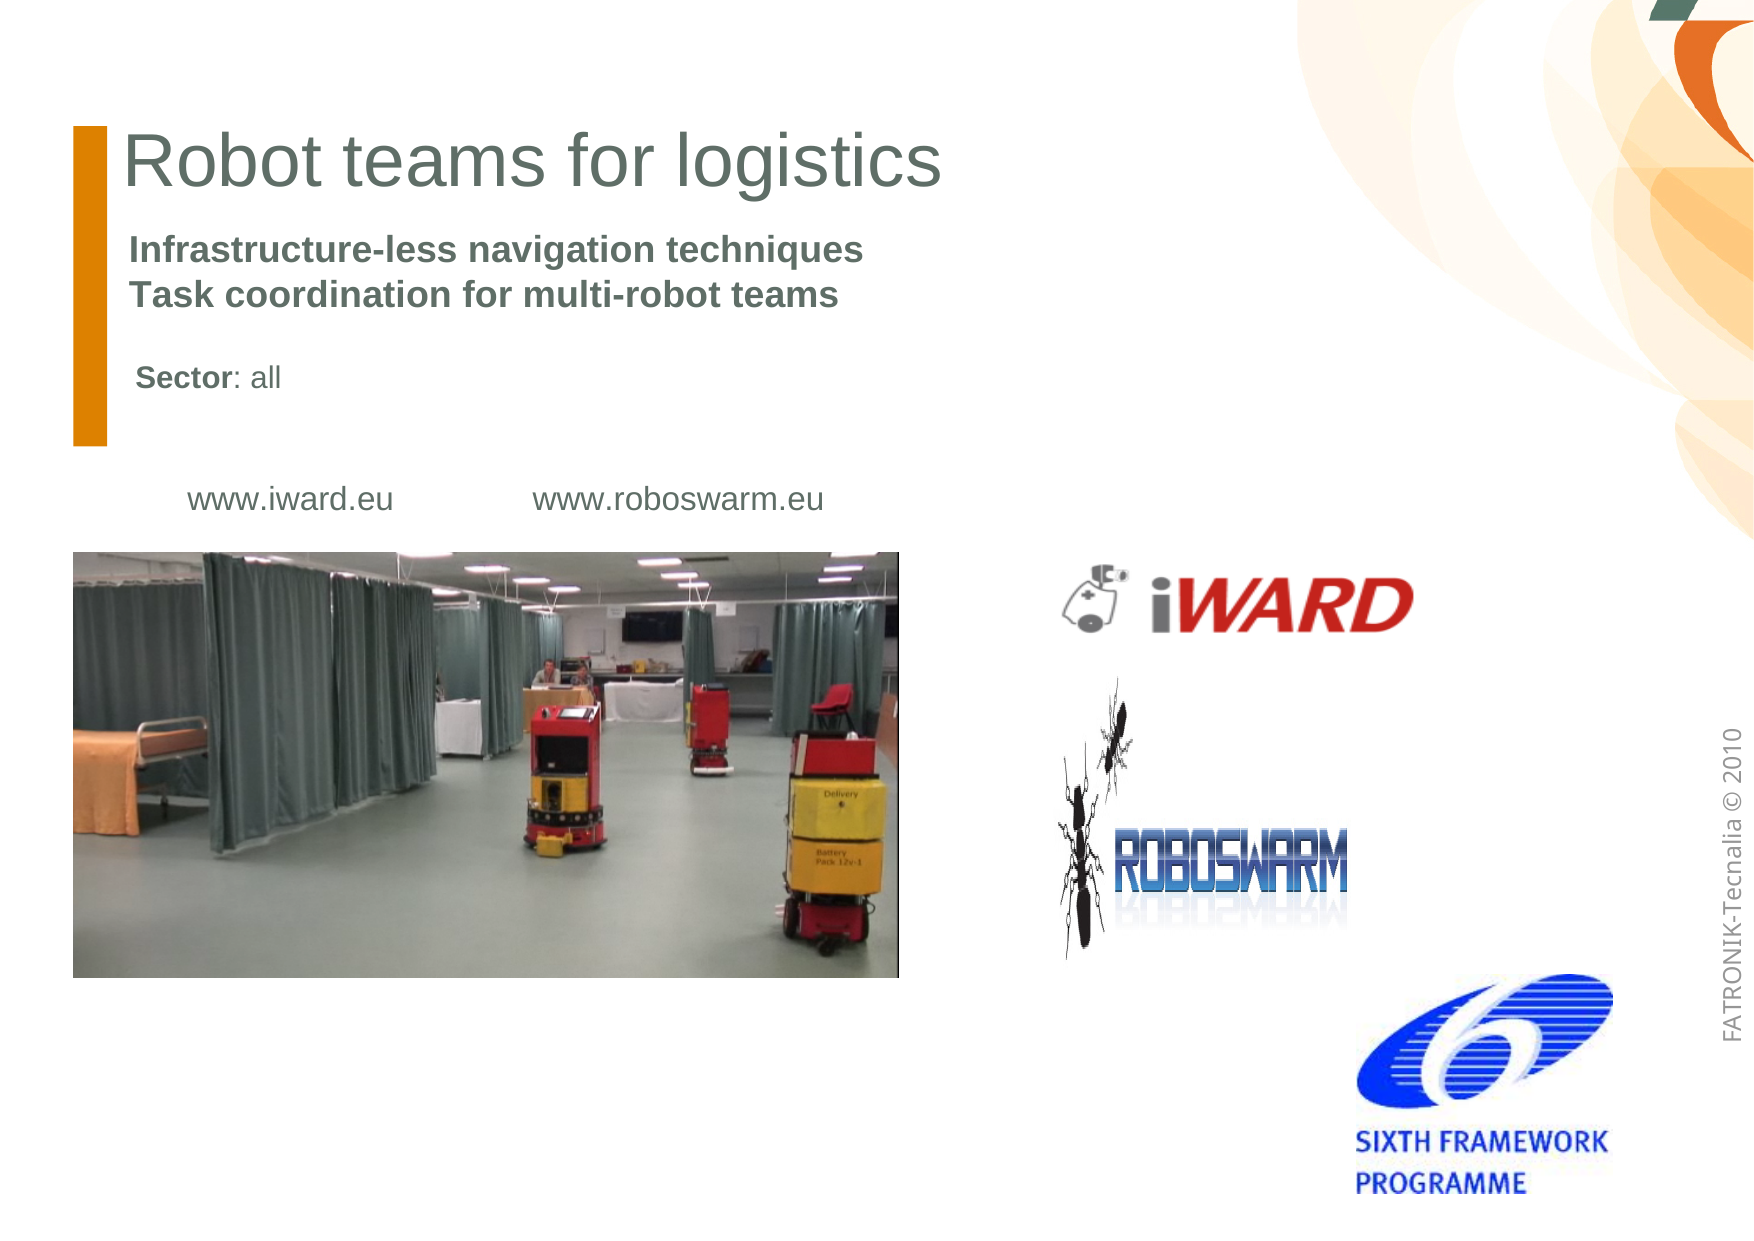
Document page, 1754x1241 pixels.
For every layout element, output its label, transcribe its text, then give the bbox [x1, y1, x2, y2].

picture [1050, 674, 1351, 976]
text_box Sector: all [111, 349, 1430, 440]
picture [1356, 974, 1613, 1194]
picture [1297, 0, 1754, 548]
text_box Infrastructure-less navigation techniques Task coordination for multi-robot teams [113, 217, 1432, 414]
text_box [73, 126, 108, 447]
text_box Robot teams for logistics [107, 103, 1751, 209]
picture [73, 552, 1426, 978]
text_box www.iward.eu www.roboswarm.eu [172, 469, 840, 525]
